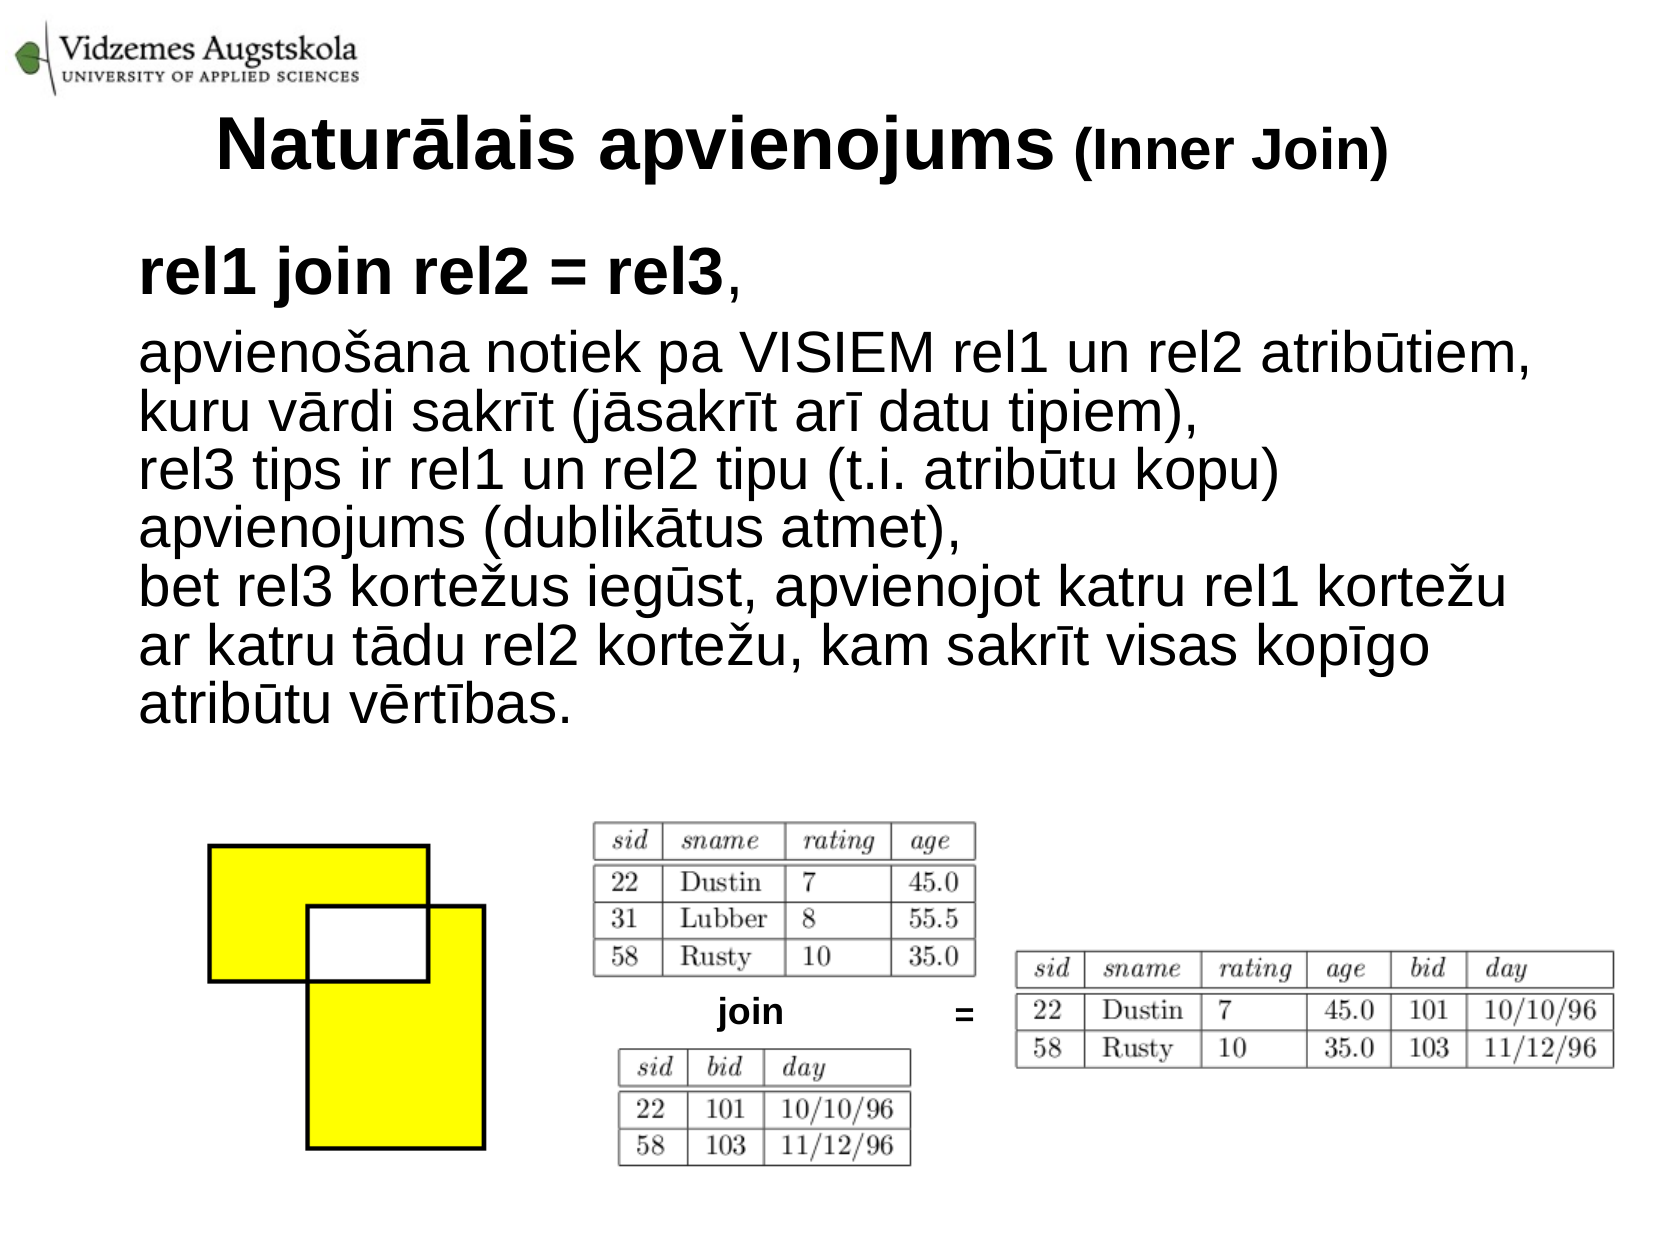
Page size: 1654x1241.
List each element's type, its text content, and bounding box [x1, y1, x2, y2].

picture [1009, 942, 1622, 1075]
picture [200, 838, 491, 1154]
text_box = [903, 992, 999, 1034]
title Naturālais apvienojums (Inner Join) [94, 96, 1512, 195]
list rel1 join rel2 = rel3, apvienošana notiek pa VISIEM rel1 un rel2 atribūtiem, kuru vārdi sakrīt (jāsakrīt arī datu tipiem), rel3 tips ir rel1 un rel2 tipu (t.i. atribūtu kopu) apvienojums (dublikātus atmet), bet rel3 kortežus iegūst, apvienojot katru rel1 kortežu ar katru tādu rel2 kortežu, kam sakrīt visas kopīgo atribūtu vērtības. [82, 236, 1569, 1107]
picture [612, 1041, 916, 1171]
picture [587, 814, 981, 988]
picture [5, 2, 368, 113]
text_box join [702, 983, 800, 1041]
